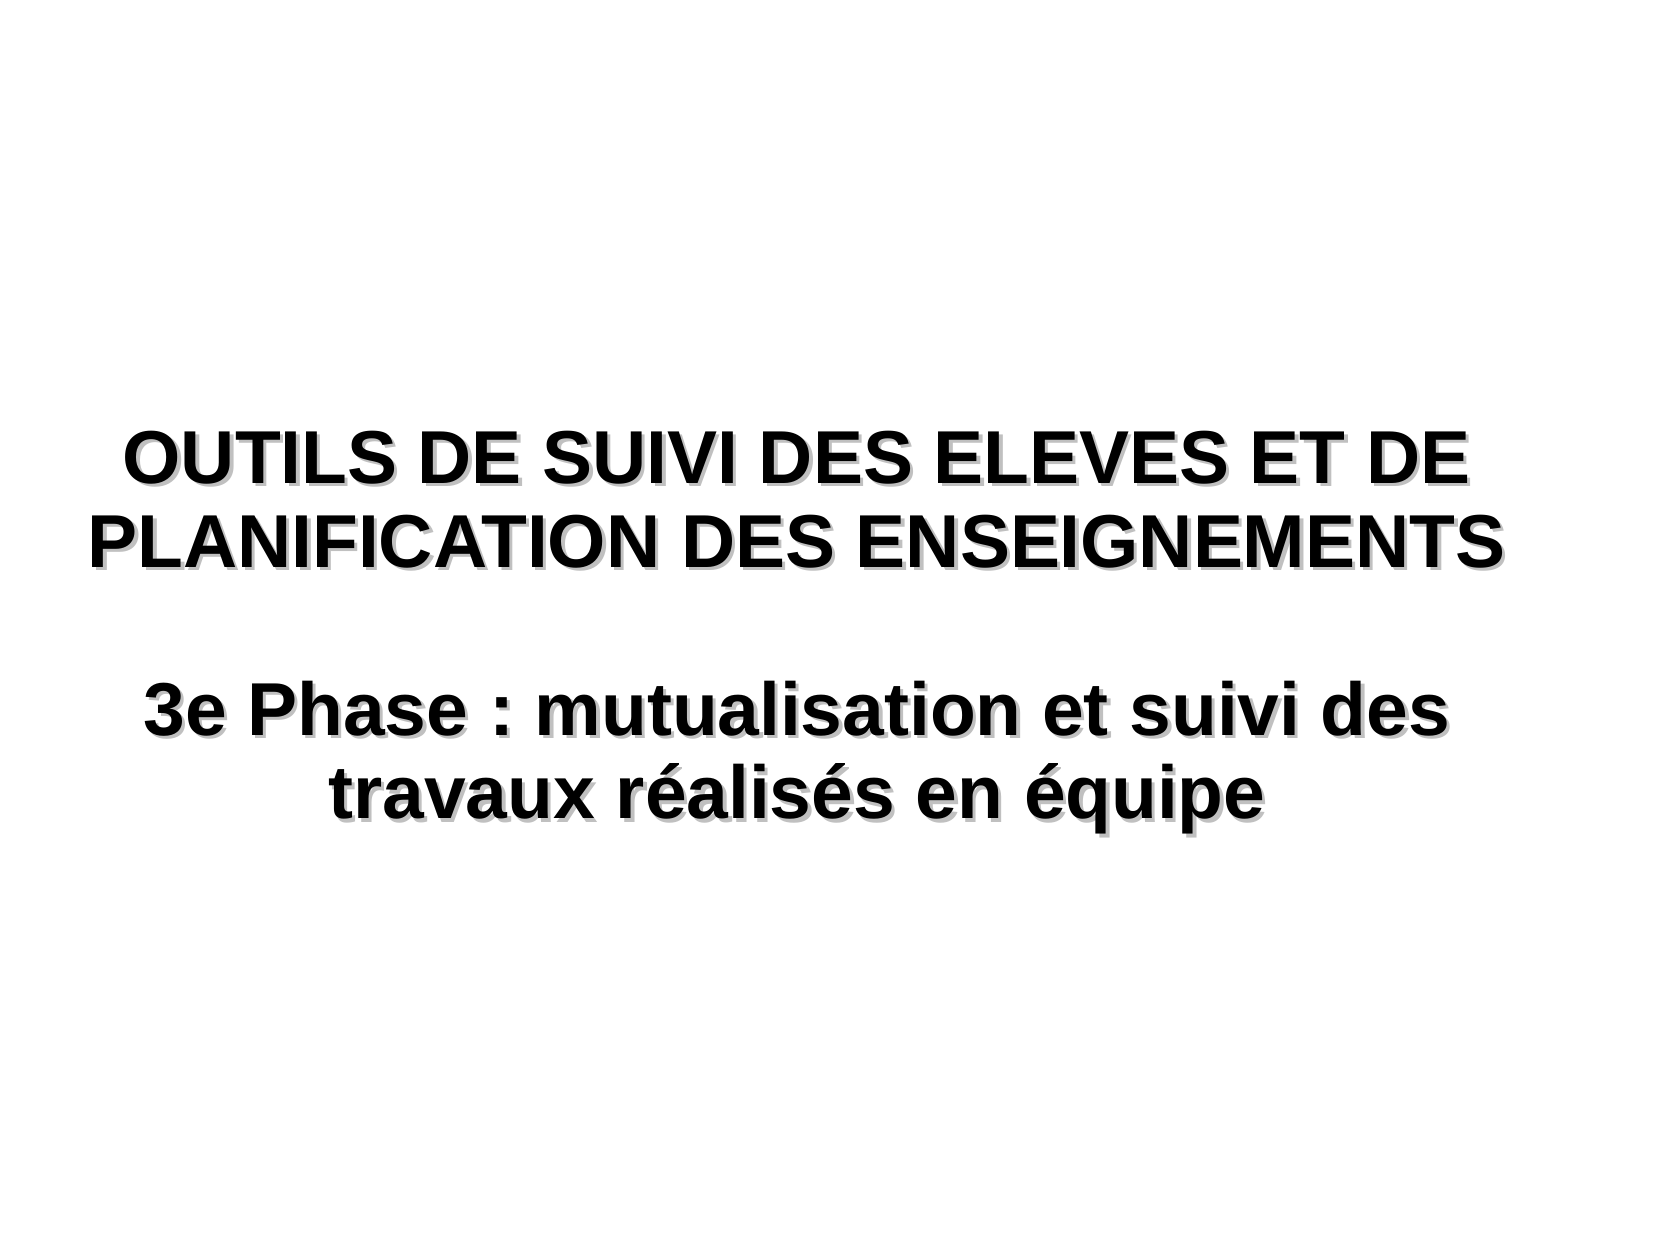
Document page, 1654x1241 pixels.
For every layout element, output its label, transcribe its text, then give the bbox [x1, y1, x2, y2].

text_box OUTILS DE SUIVI DES ELEVES ET DE PLANIFICATION DES ENSEIGNEMENTS 3e Phase : mutualisation et suivi des travaux réalisés en équipe [29, 407, 1565, 843]
